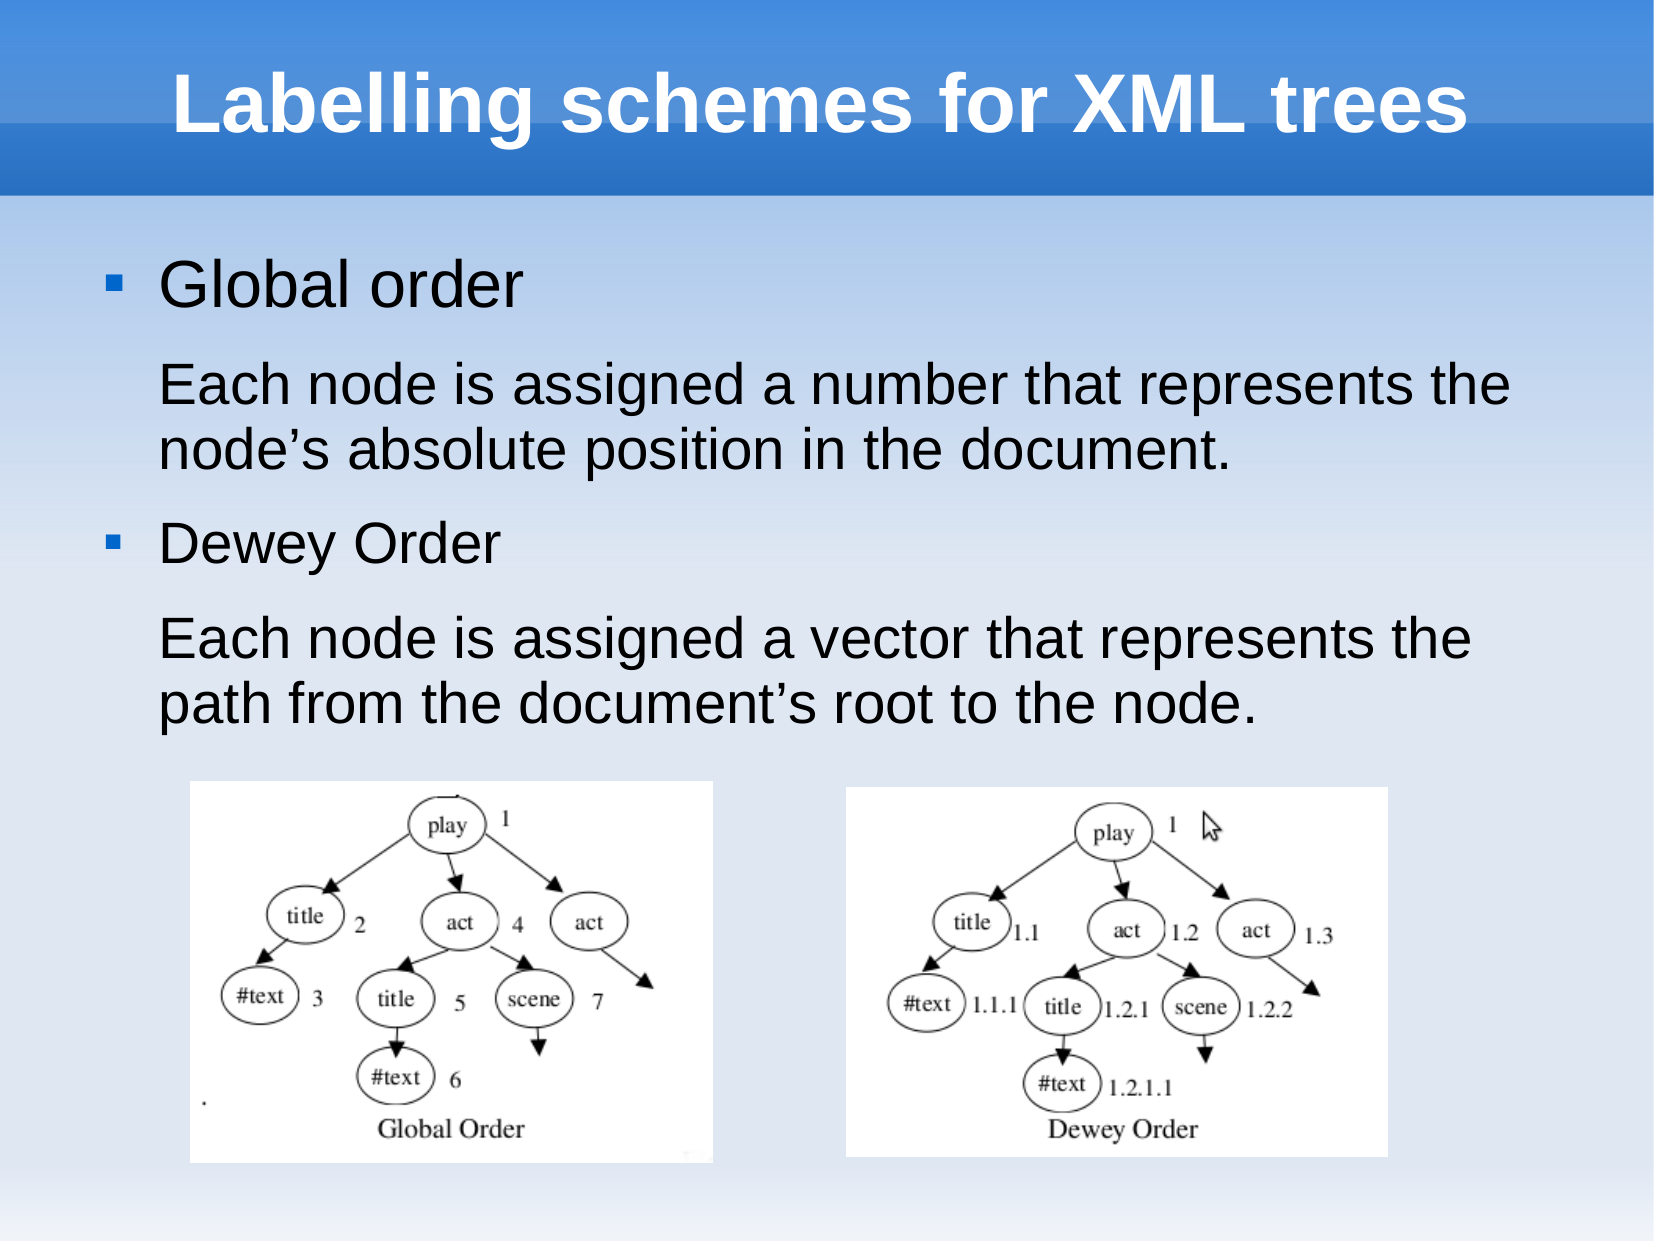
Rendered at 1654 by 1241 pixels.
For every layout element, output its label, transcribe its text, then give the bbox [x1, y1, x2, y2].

list Global order Each node is assigned a number that represents the node’s absolute position in the document. Dewey Order Each node is assigned a vector that represents the path from the document’s root to the node. [88, 247, 1577, 1051]
title Labelling schemes for XML trees [76, 7, 1565, 200]
picture [0, 0, 1654, 1241]
